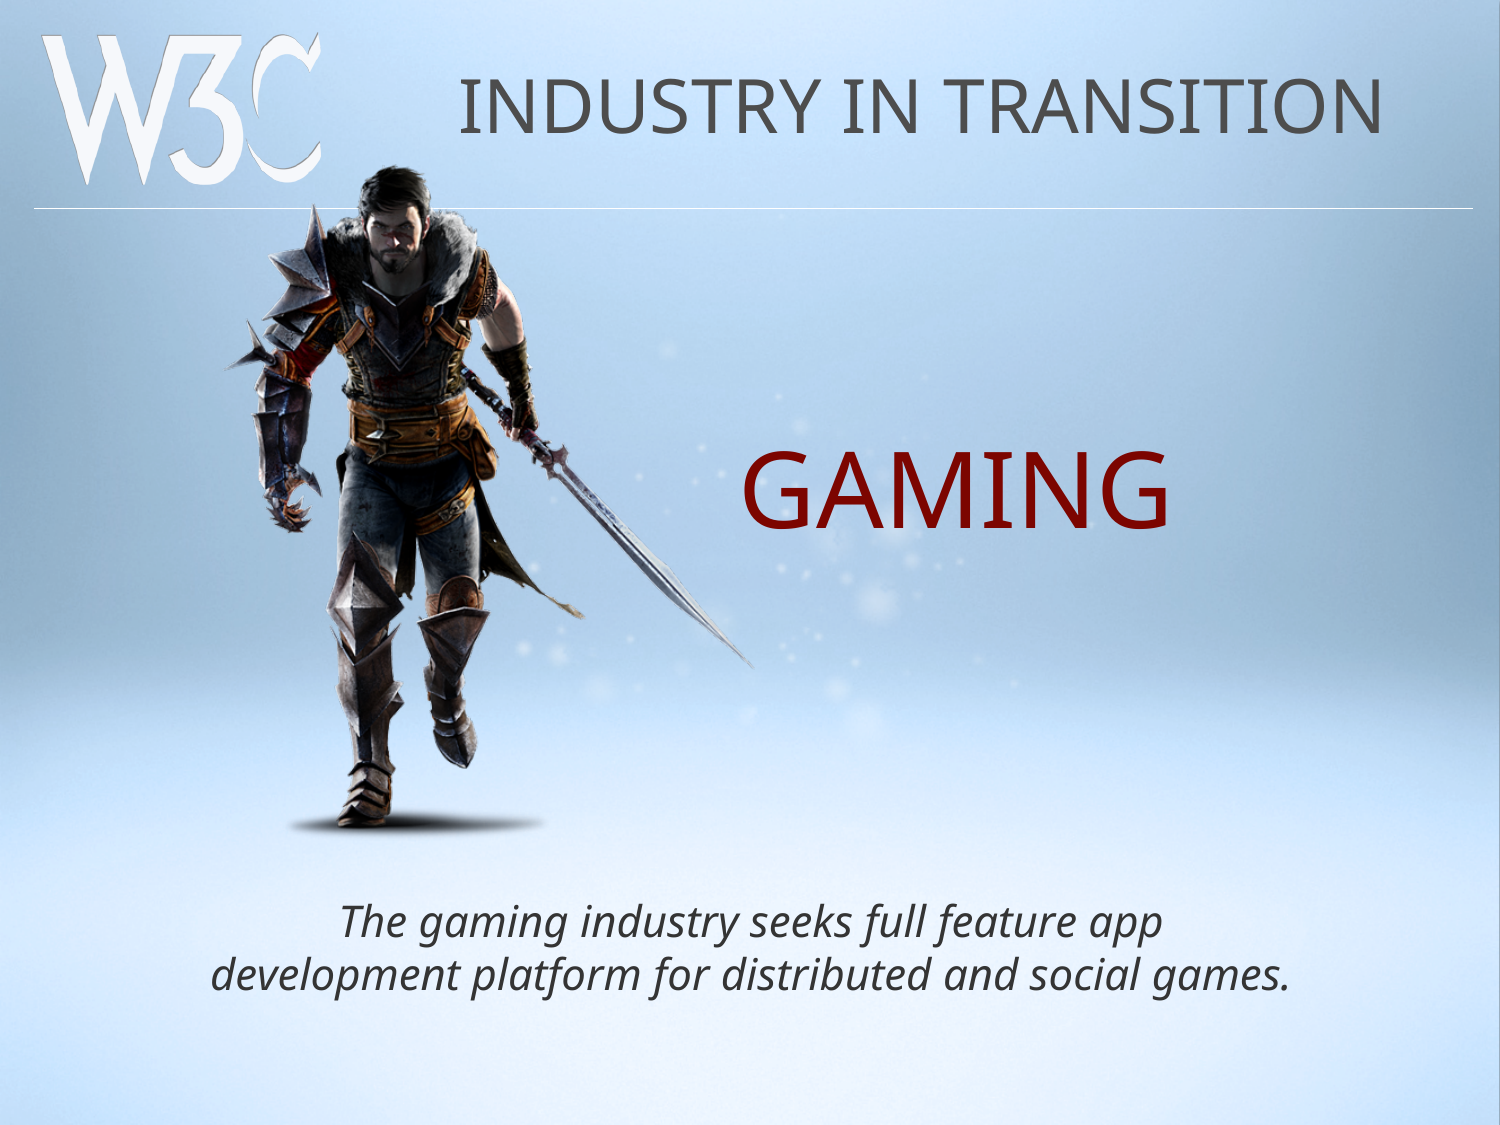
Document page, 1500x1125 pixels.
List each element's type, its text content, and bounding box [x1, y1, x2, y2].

picture [0, 0, 1500, 1125]
text_box INDUSTRY IN TRANSITION [345, 58, 1500, 149]
title GAMING [755, 415, 1500, 556]
text_box The gaming industry seeks full feature app development platform for distributed and social games. [196, 884, 1307, 1009]
